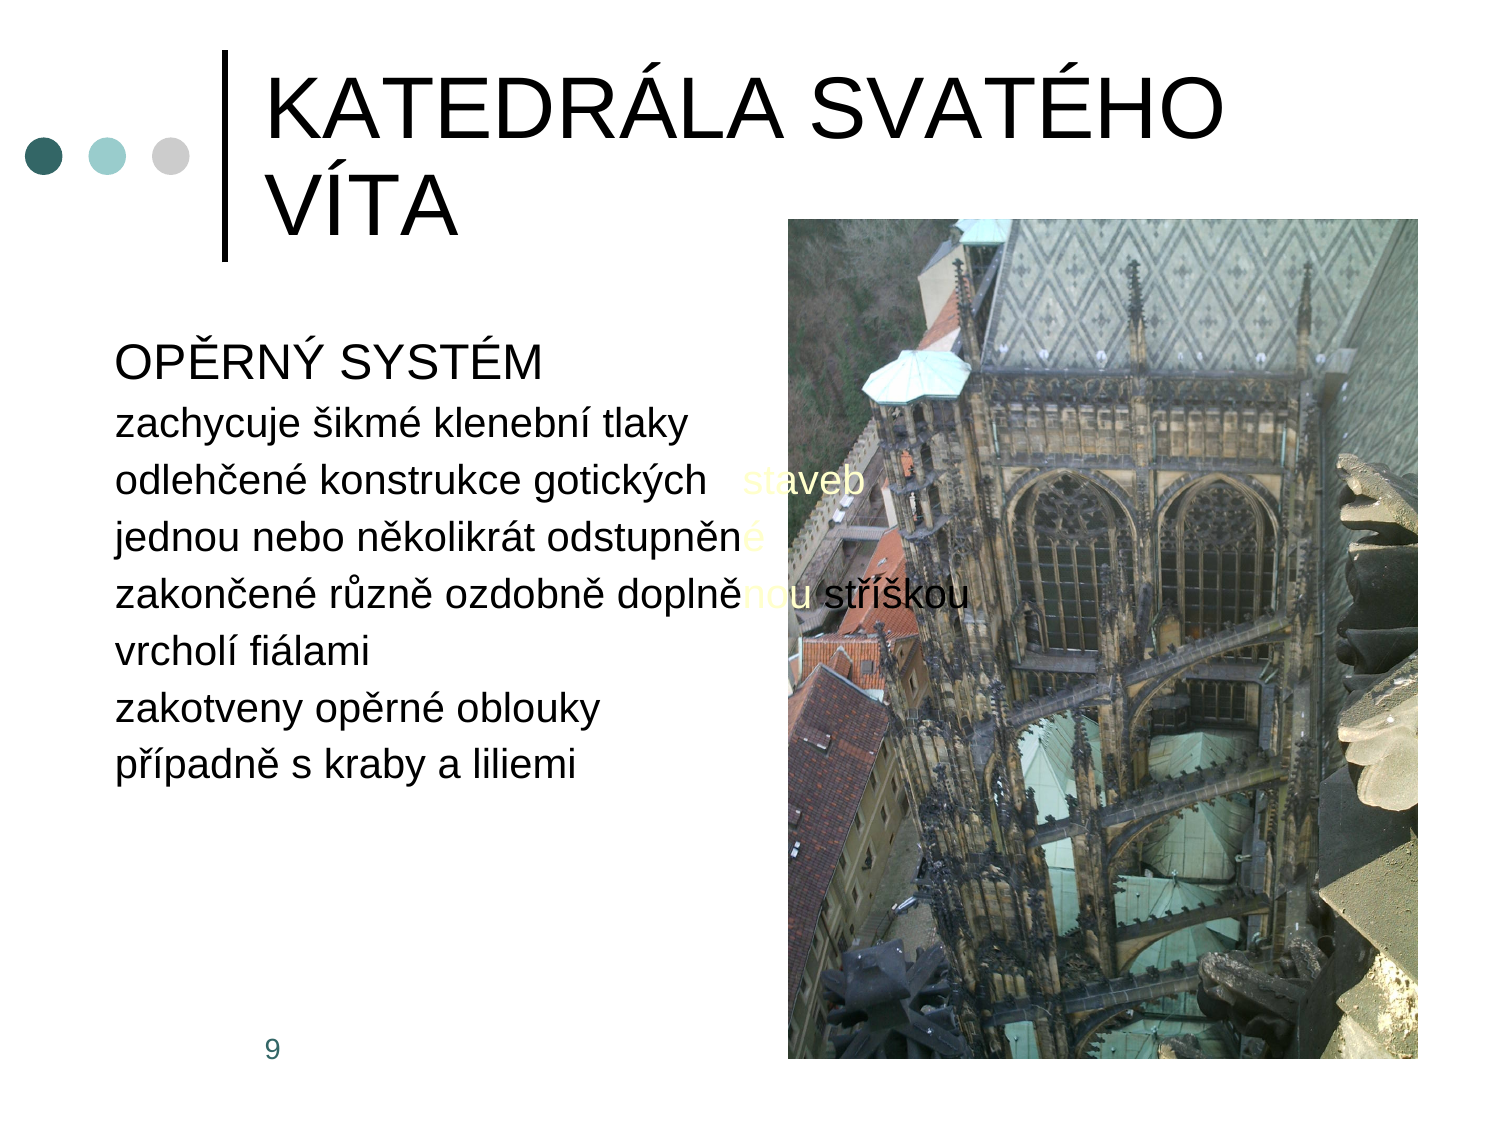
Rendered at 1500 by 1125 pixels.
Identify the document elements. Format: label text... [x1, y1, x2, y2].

list OPĚRNÝ SYSTÉM zachycuje šikmé klenební tlaky odlehčené konstrukce gotických staveb jednou nebo několikrát odstupněné zakončené různě ozdobně doplněnou stříškou vrcholí fiálami zakotveny opěrné oblouky případně s kraby a liliemi [100, 326, 987, 1002]
text_box [788, 220, 1418, 1059]
title KATEDRÁLA SVATÉHO VÍTA [249, 31, 1401, 282]
